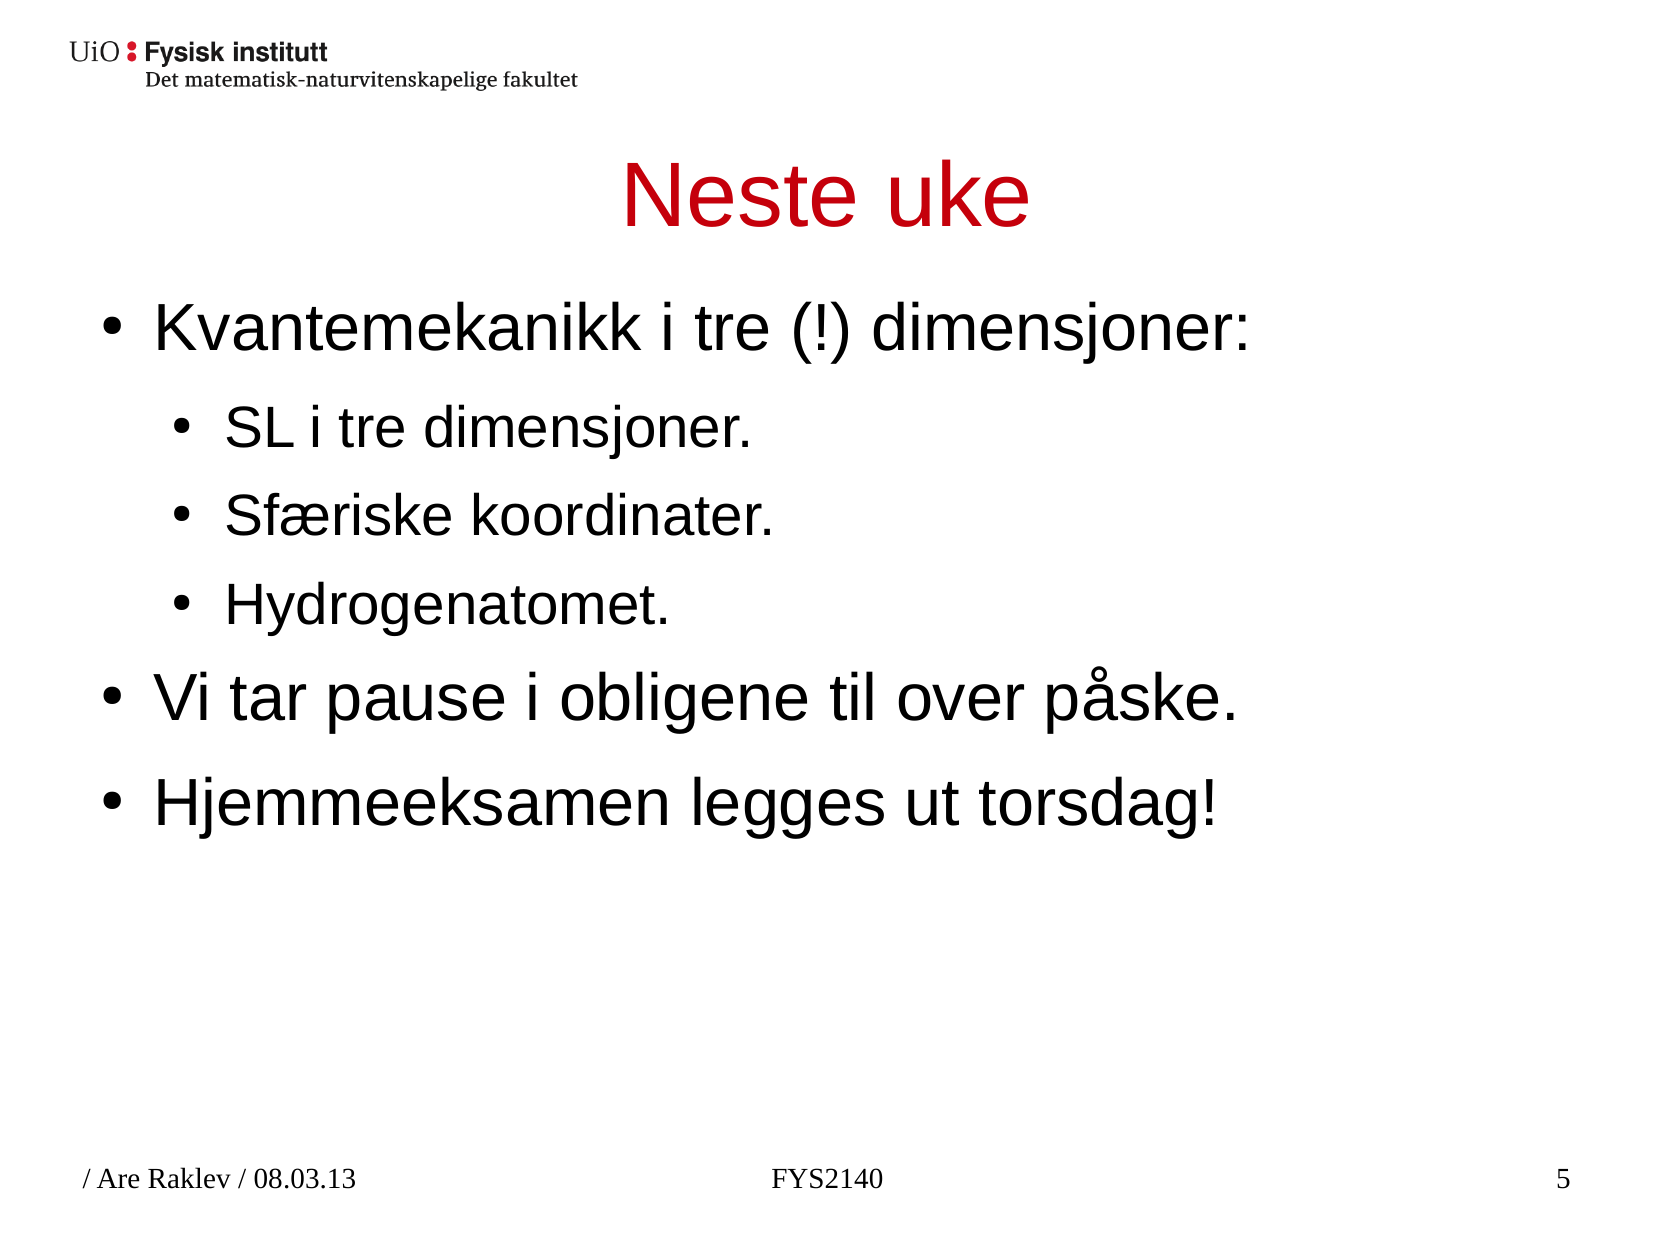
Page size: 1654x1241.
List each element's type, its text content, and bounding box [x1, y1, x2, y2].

title Neste uke [82, 90, 1571, 290]
list Kvantemekanikk i tre (!) dimensjoner: SL i tre dimensjoner. Sfæriske koordinater. Hydrogenatomet. Vi tar pause i obligene til over påske. Hjemmeeksamen legges ut torsdag! [82, 290, 1576, 1094]
picture [68, 37, 581, 93]
